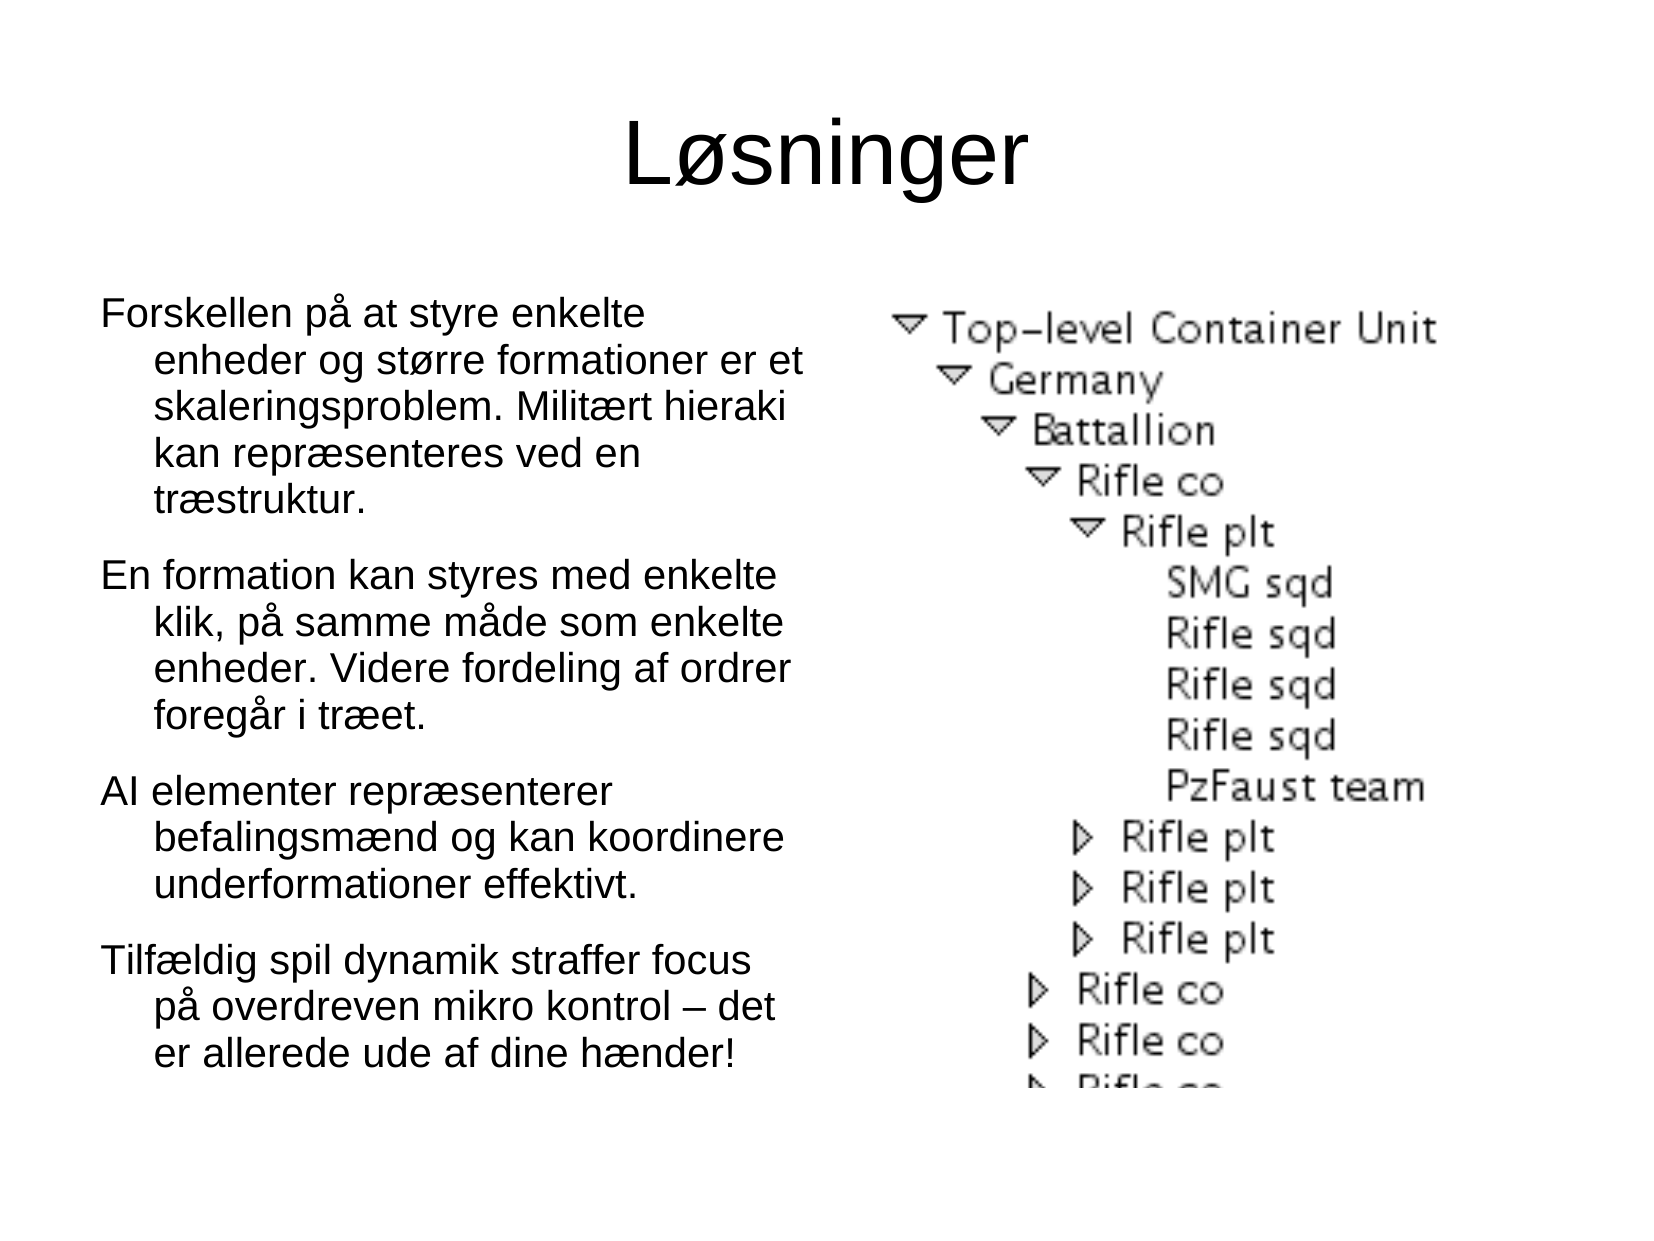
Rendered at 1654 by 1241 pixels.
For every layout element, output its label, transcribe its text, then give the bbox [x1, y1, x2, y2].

list Forskellen på at styre enkelte enheder og større formationer er et skaleringsproblem. Militært hieraki kan repræsenteres ved en træstruktur. En formation kan styres med enkelte klik, på samme måde som enkelte enheder. Videre fordeling af ordrer foregår i træet. AI elementer repræsenterer befalingsmænd og kan koordinere underformationer effektivt. Tilfældig spil dynamik straffer focus på overdreven mikro kontrol – det er allerede ude af dine hænder! [82, 290, 809, 1109]
chart [848, 269, 1576, 1088]
title Løsninger [82, 49, 1571, 257]
